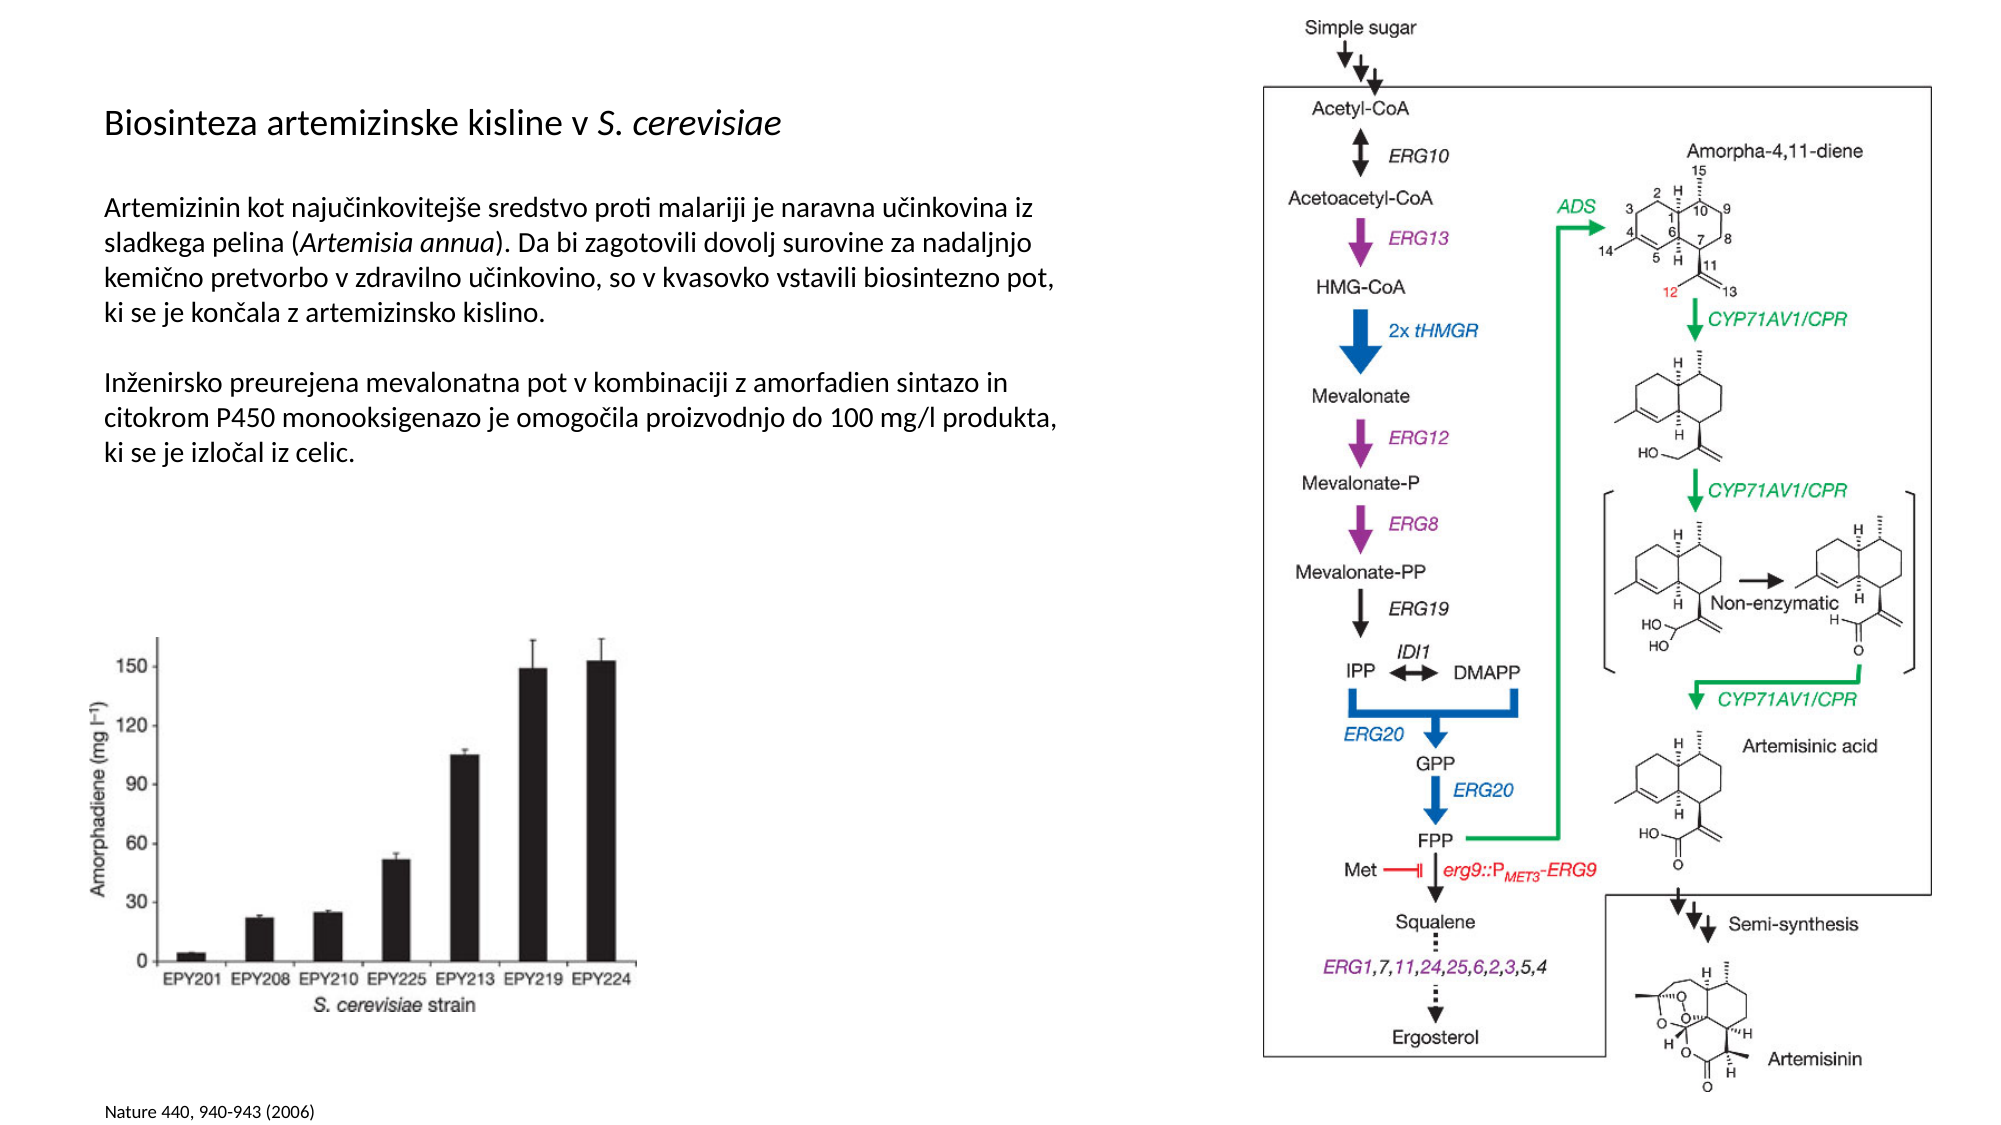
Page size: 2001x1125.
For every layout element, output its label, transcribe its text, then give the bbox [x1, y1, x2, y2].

picture [1263, 20, 1932, 1092]
picture [89, 637, 637, 1012]
text_box Biosinteza artemizinske kisline v S. cerevisiae Artemizinin kot najučinkovitejše sredstvo proti malariji je naravna učinkovina iz sladkega pelina (Artemisia annua). Da bi zagotovili dovolj surovine za nadaljnjo kemično pretvorbo v zdravilno učinkovino, so v kvasovko vstavili biosintezno pot, ki se je končala z artemizinsko kislino. Inženirsko preurejena mevalonatna pot v kombinaciji z amorfadien sintazo in citokrom P450 monooksigenazo je omogočila proizvodnjo do 100 mg/l produkta, ki se je izločal iz celic. [89, 90, 1084, 581]
text_box Nature 440, 940-943 (2006) [90, 1092, 331, 1125]
